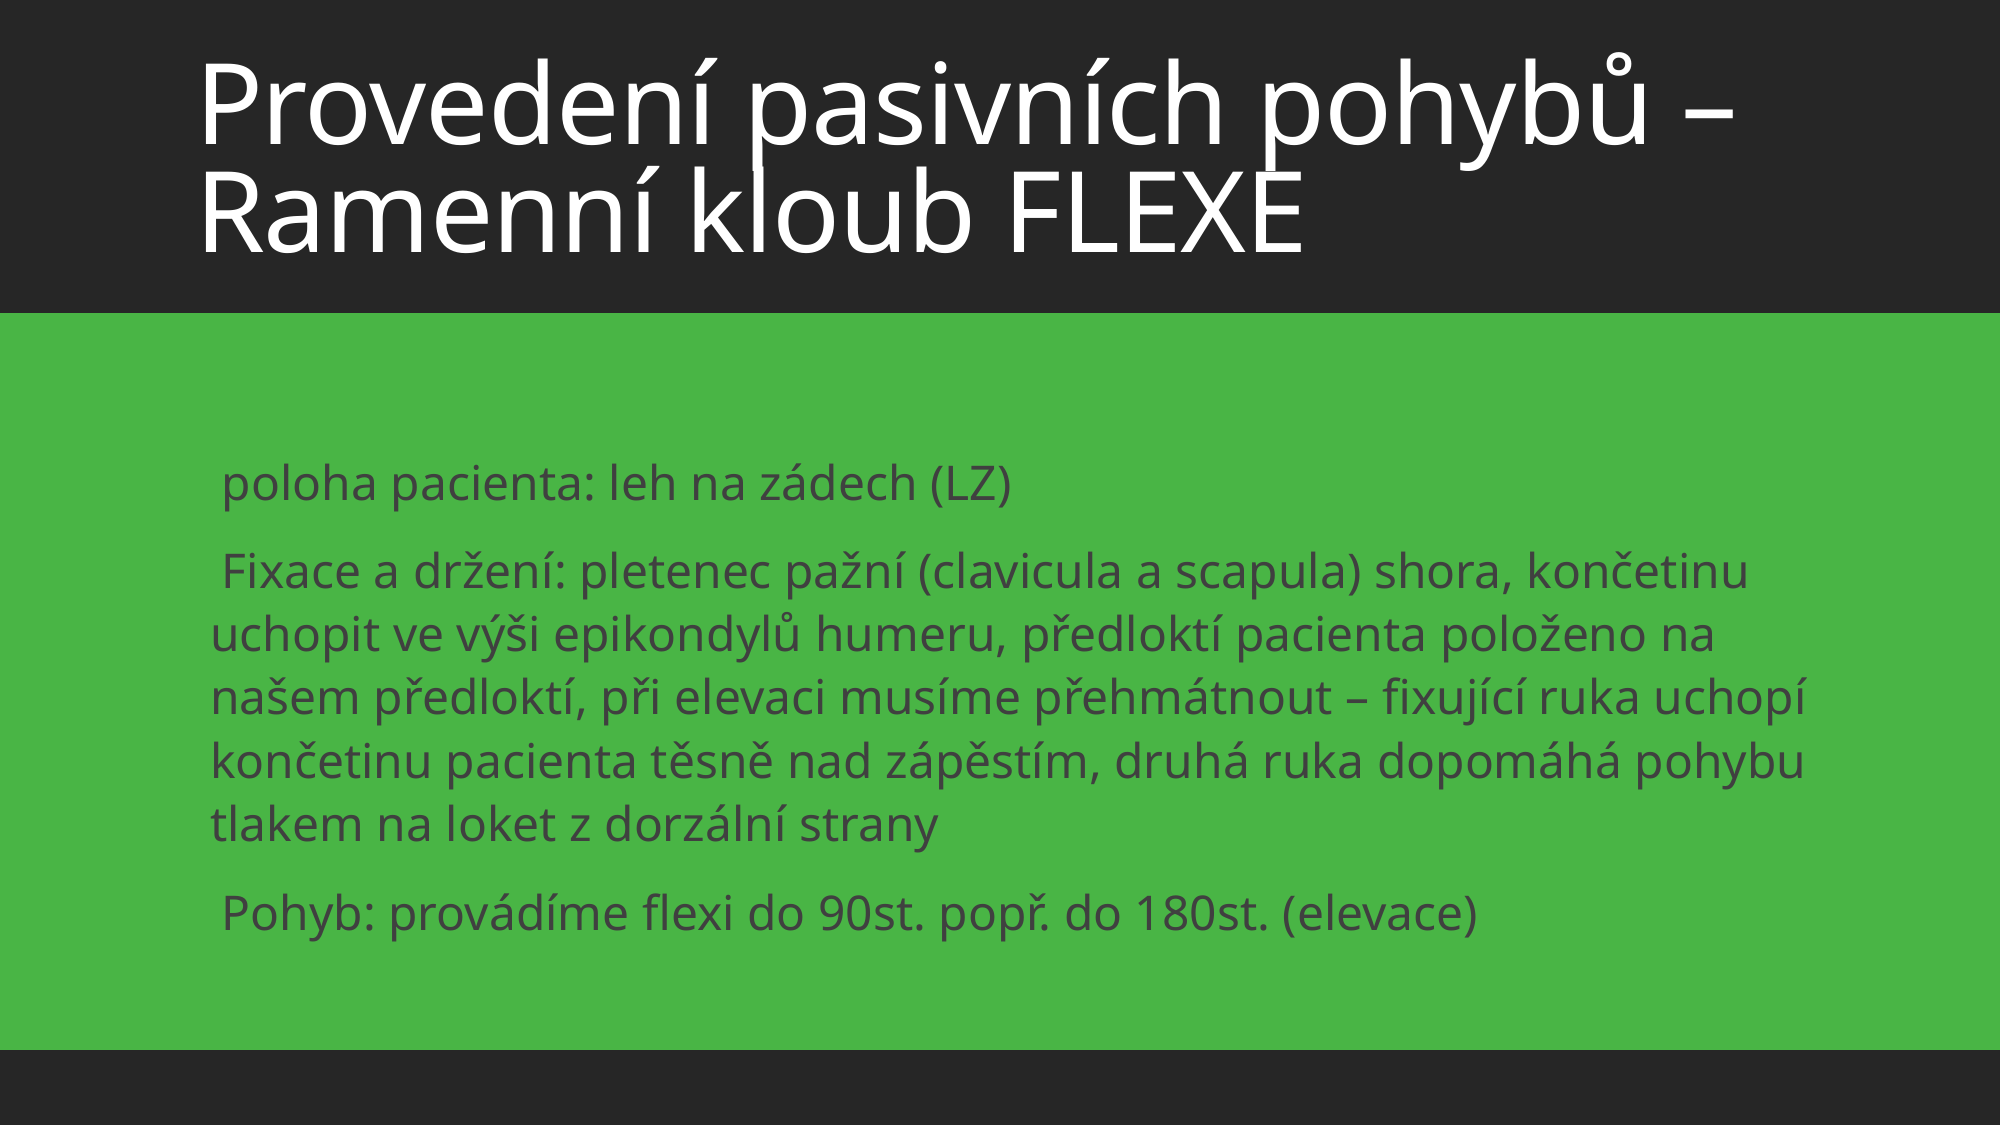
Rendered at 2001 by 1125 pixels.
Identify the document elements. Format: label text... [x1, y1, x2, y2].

text_box [0, 0, 2000, 1125]
title Provedení pasivních pohybů – Ramenní kloub FLEXE [180, 47, 1831, 286]
list poloha pacienta: leh na zádech (LZ) Fixace a držení: pletenec pažní (clavicula a scapula) shora, končetinu uchopit ve výši epikondylů humeru, předloktí pacienta položeno na našem předloktí, při elevaci musíme přehmátnout – fixující ruka uchopí končetinu pacienta těsně nad zápěstím, druhá ruka dopomáhá pohybu tlakem na loket z dorzální strany Pohyb: provádíme flexi do 90st. popř. do 180st. (elevace) [179, 438, 1830, 963]
